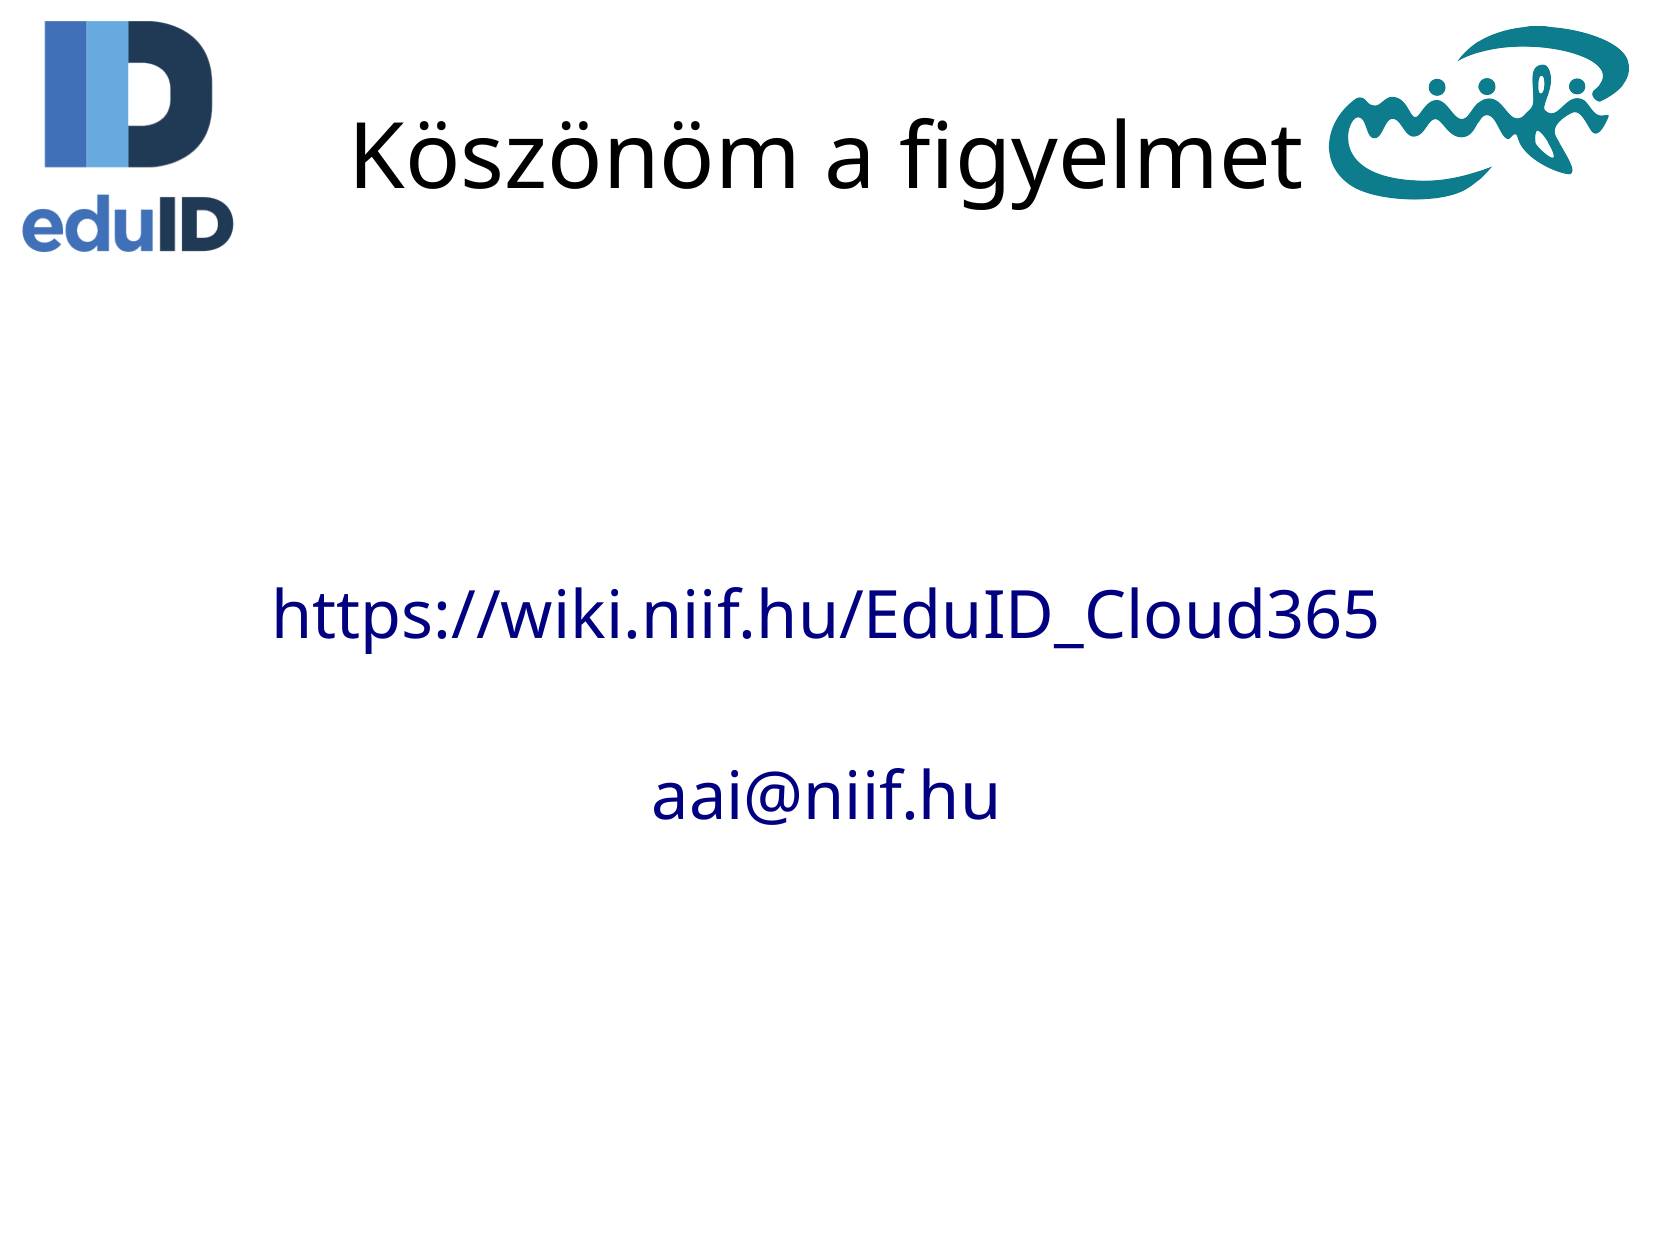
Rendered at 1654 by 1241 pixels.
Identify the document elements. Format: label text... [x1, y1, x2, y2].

title Köszönöm a figyelmet [82, 49, 1571, 257]
subtitle https://wiki.niif.hu/EduID_Cloud365 aai@niif.hu [82, 343, 1571, 1063]
picture [3, 0, 254, 272]
picture [1328, 26, 1629, 200]
